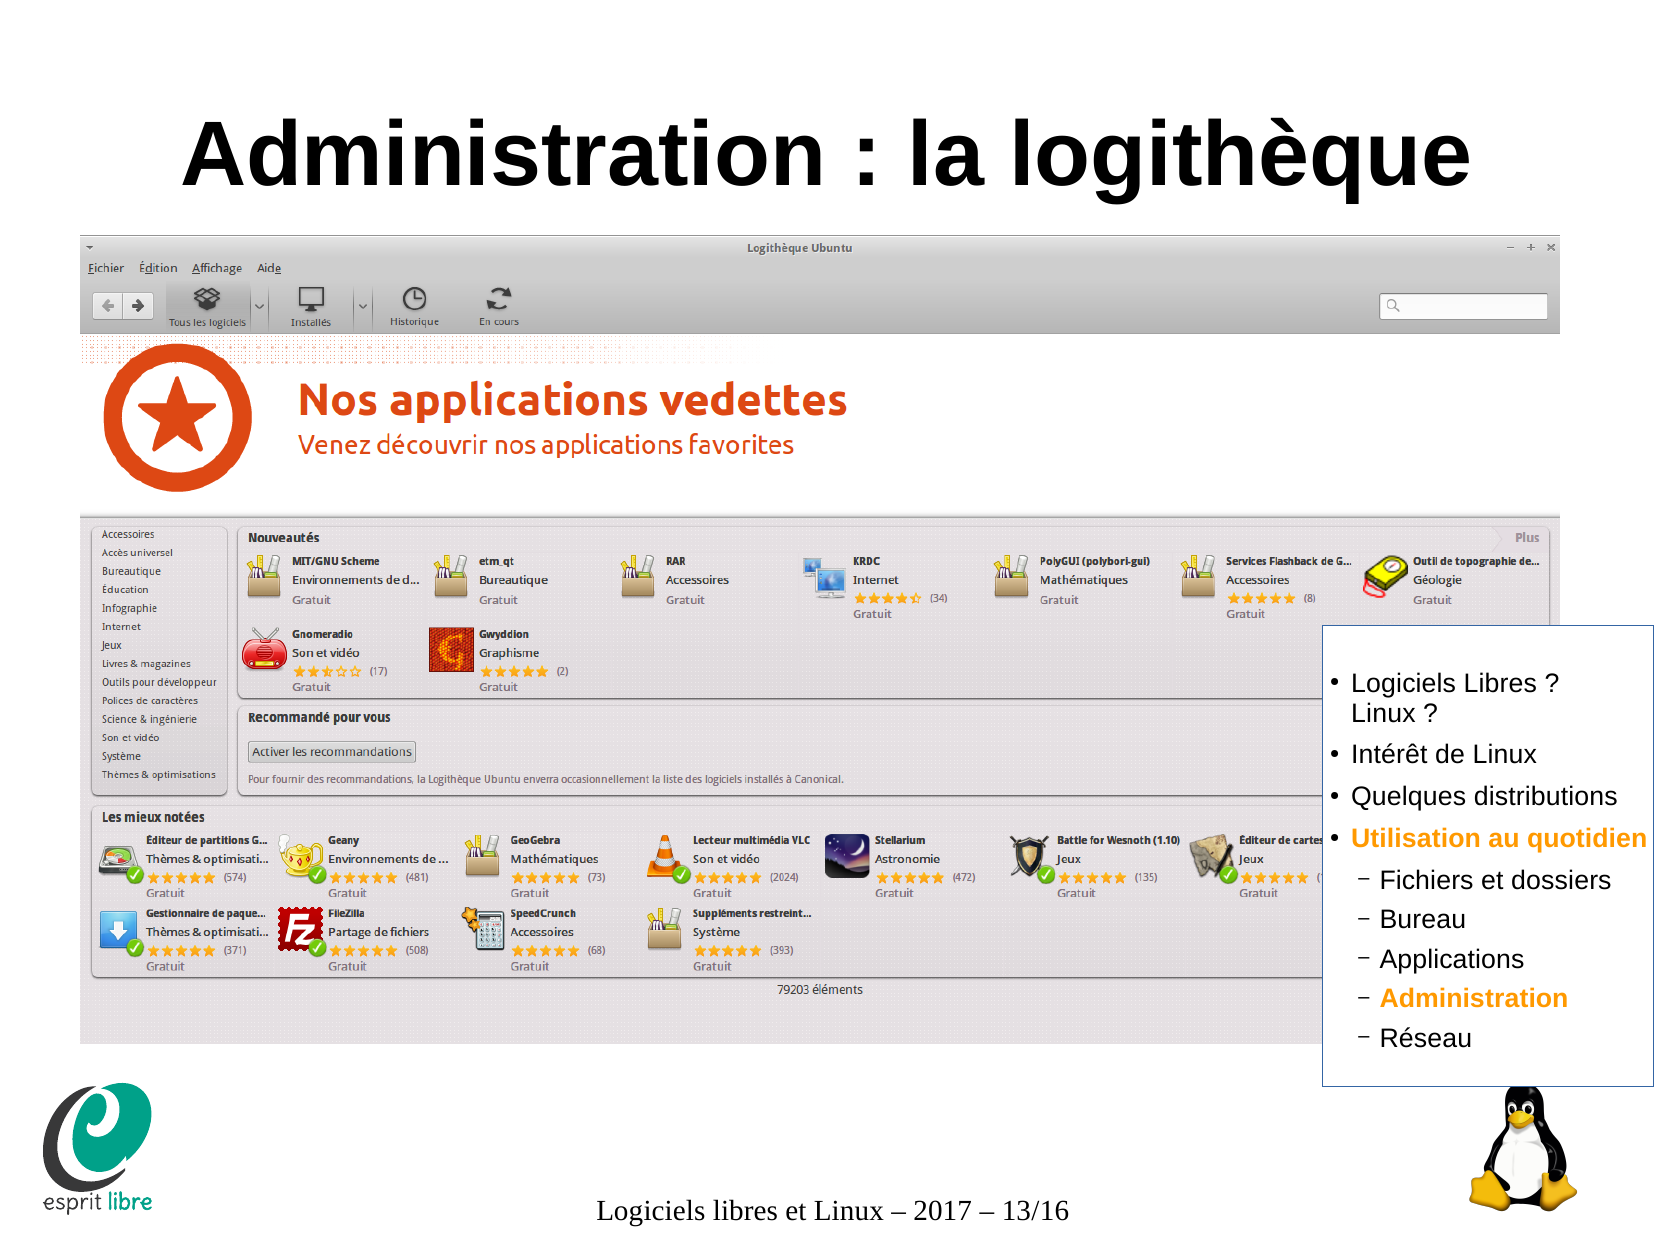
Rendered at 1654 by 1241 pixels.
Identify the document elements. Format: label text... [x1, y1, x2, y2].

picture [80, 235, 1560, 1044]
title Administration : la logithèque [82, 49, 1572, 257]
list Logiciels Libres ? Linux ? Intérêt de Linux Quelques distributions Utilisation au quotidien Fichiers et dossiers Bureau Applications Administration Réseau [1322, 625, 1654, 1087]
picture [1462, 1087, 1583, 1217]
